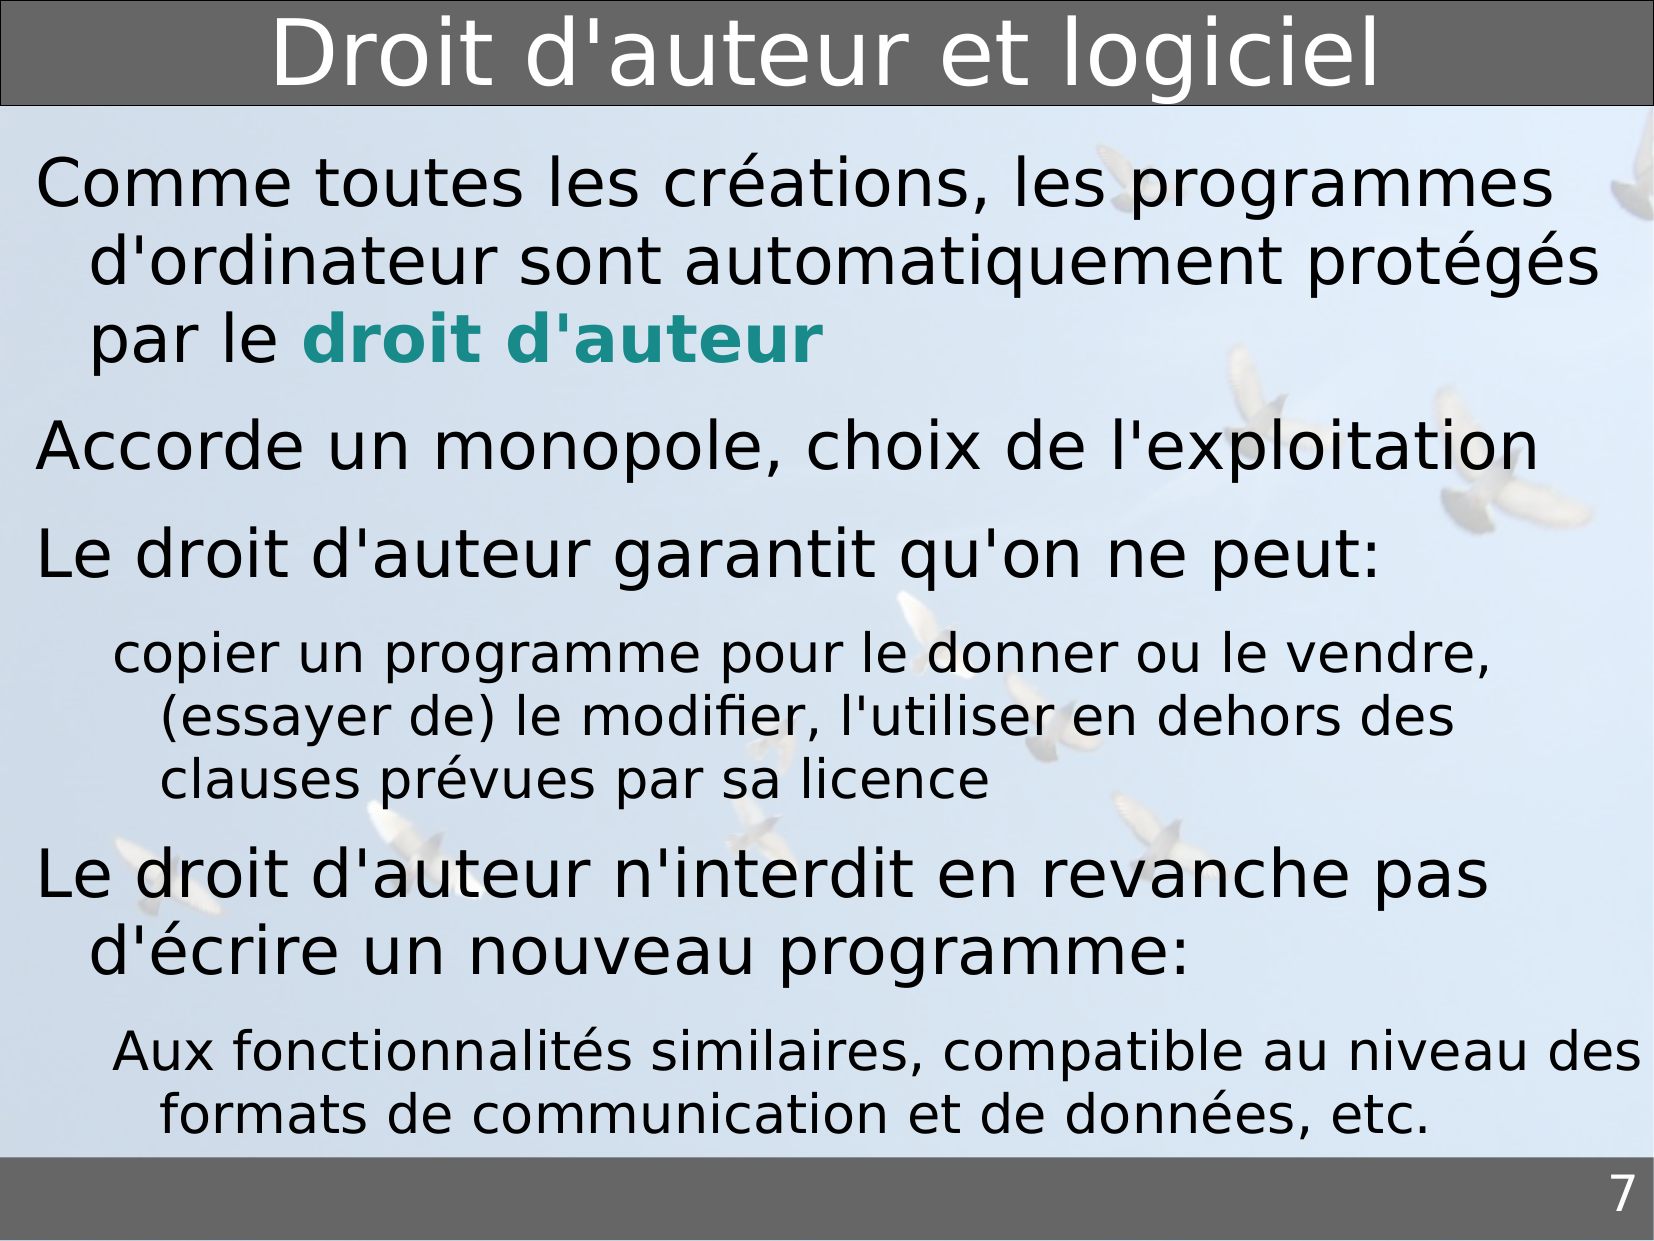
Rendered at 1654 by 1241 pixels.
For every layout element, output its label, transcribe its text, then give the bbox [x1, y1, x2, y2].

title Droit d'auteur et logiciel [0, 0, 1654, 108]
list Comme toutes les créations, les programmes d'ordinateur sont automatiquement protégés par le droit d'auteur Accorde un monopole, choix de l'exploitation Le droit d'auteur garantit qu'on ne peut: copier un programme pour le donner ou le vendre, (essayer de) le modifier, l'utiliser en dehors des clauses prévues par sa licence Le droit d'auteur n'interdit en revanche pas d'écrire un nouveau programme: Aux fonctionnalités similaires, compatible au niveau des formats de communication et de données, etc. [17, 144, 1654, 1153]
